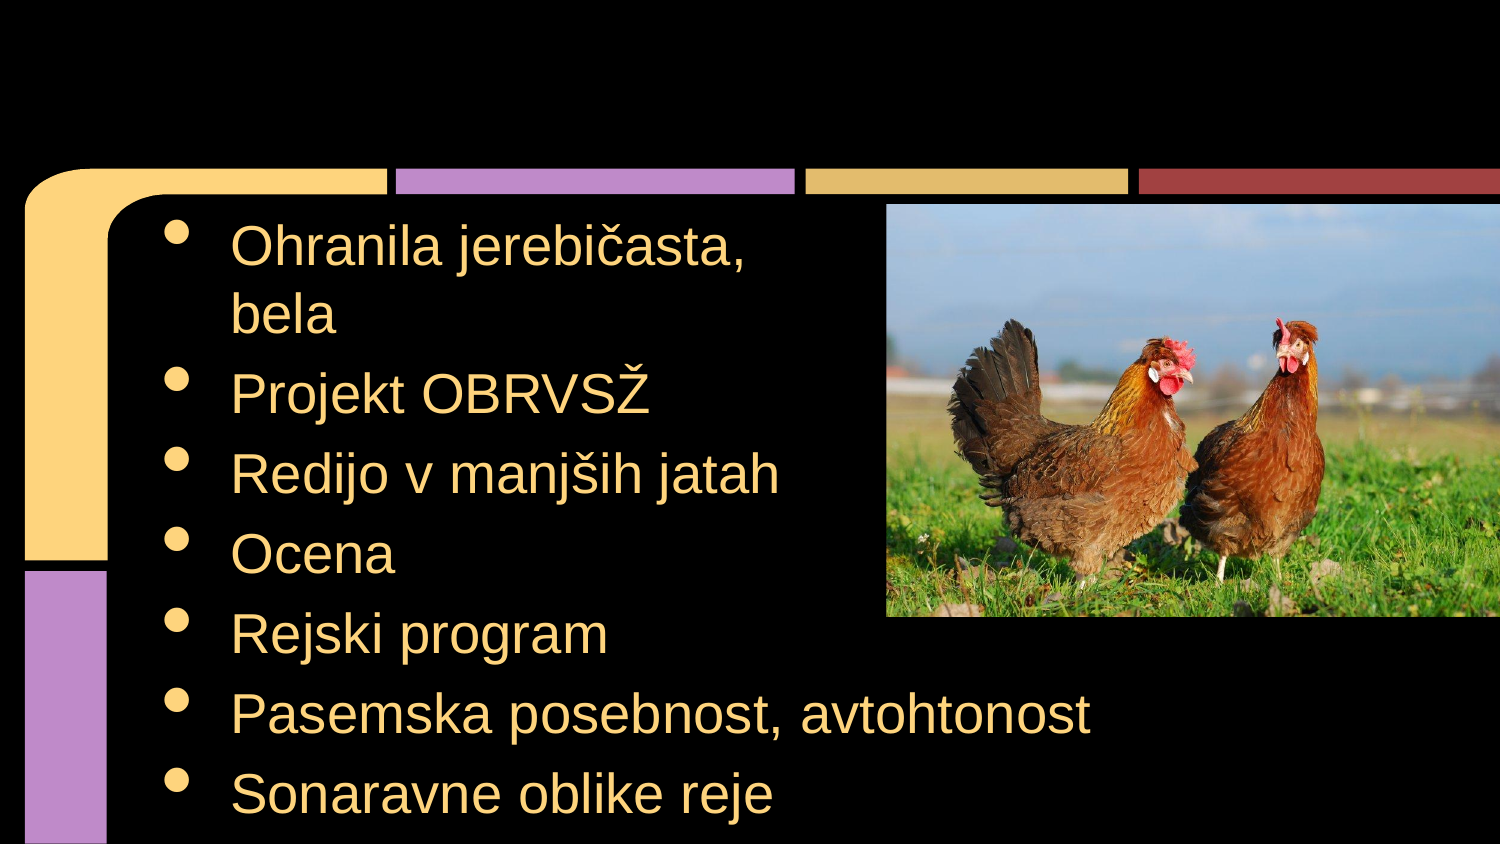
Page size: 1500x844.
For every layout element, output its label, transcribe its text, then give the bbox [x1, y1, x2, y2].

list Ohranila jerebičasta, bela Projekt OBRVSŽ Redijo v manjših jatah Ocena Rejski program Pasemska posebnost, avtohtonost Sonaravne oblike reje [140, 194, 1425, 809]
text_box [886, 204, 1500, 617]
